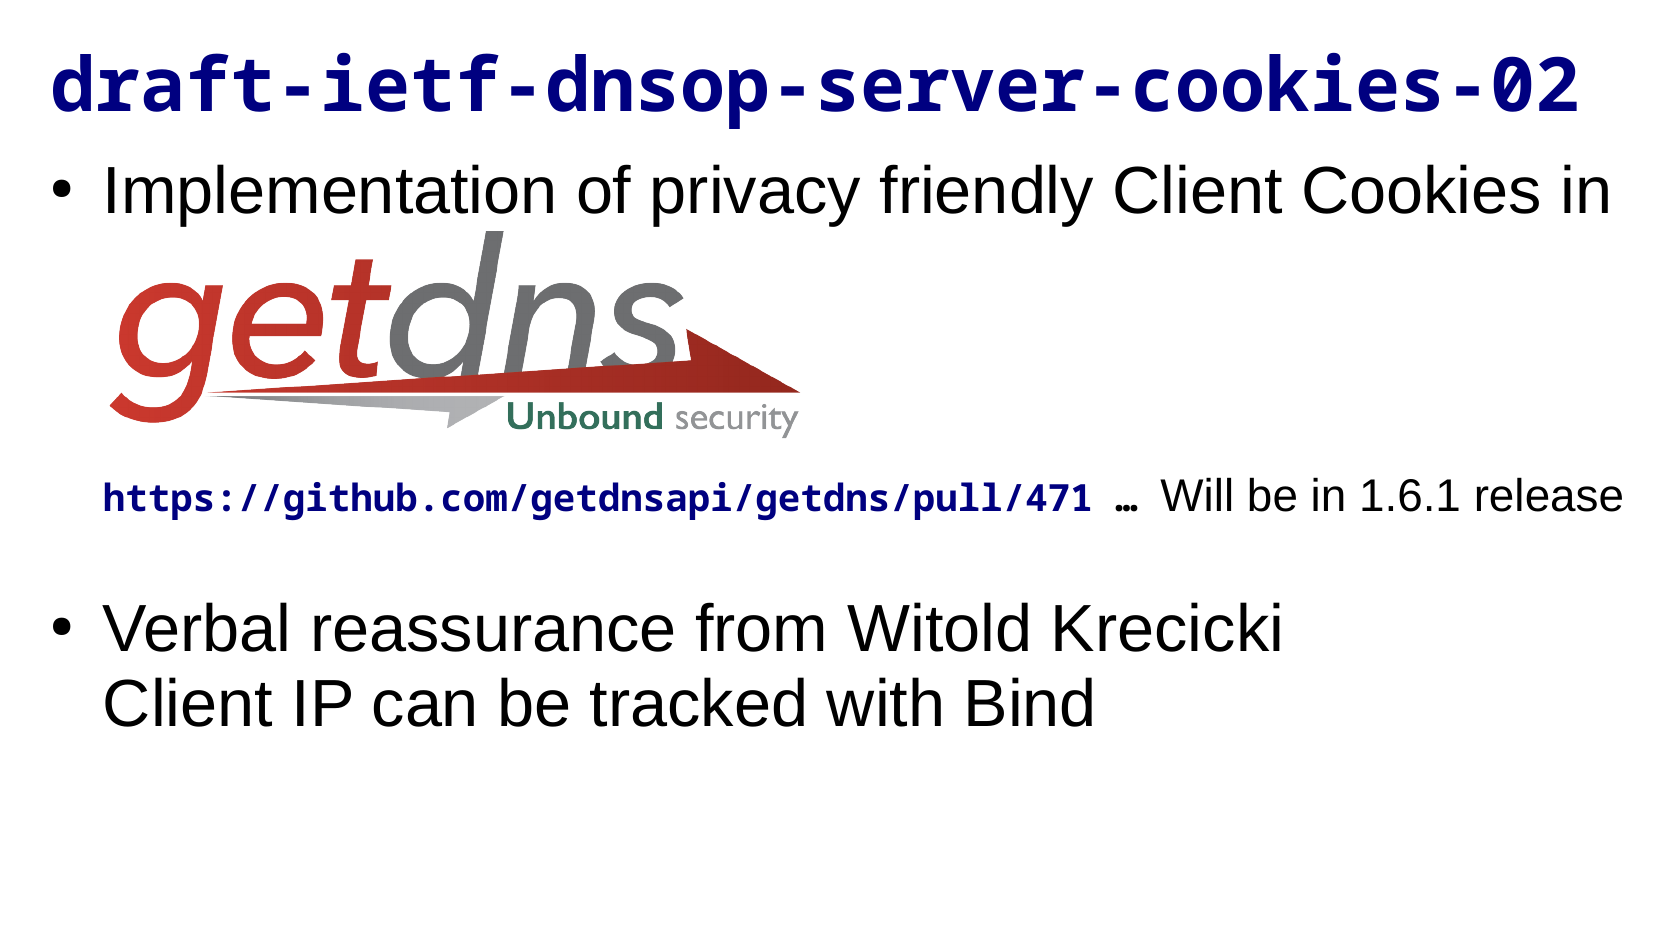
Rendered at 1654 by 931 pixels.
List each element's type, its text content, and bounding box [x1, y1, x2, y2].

text_box draft-ietf-dnsop-server-cookies-02 [35, 23, 1607, 124]
list Implementation of privacy friendly Client Cookies in https://github.com/getdnsapi/getdns/pull/471 … Will be in 1.6.1 release Verbal reassurance from Witold Krecicki Client IP can be tracked with Bind [32, 152, 1630, 910]
picture [97, 220, 813, 449]
